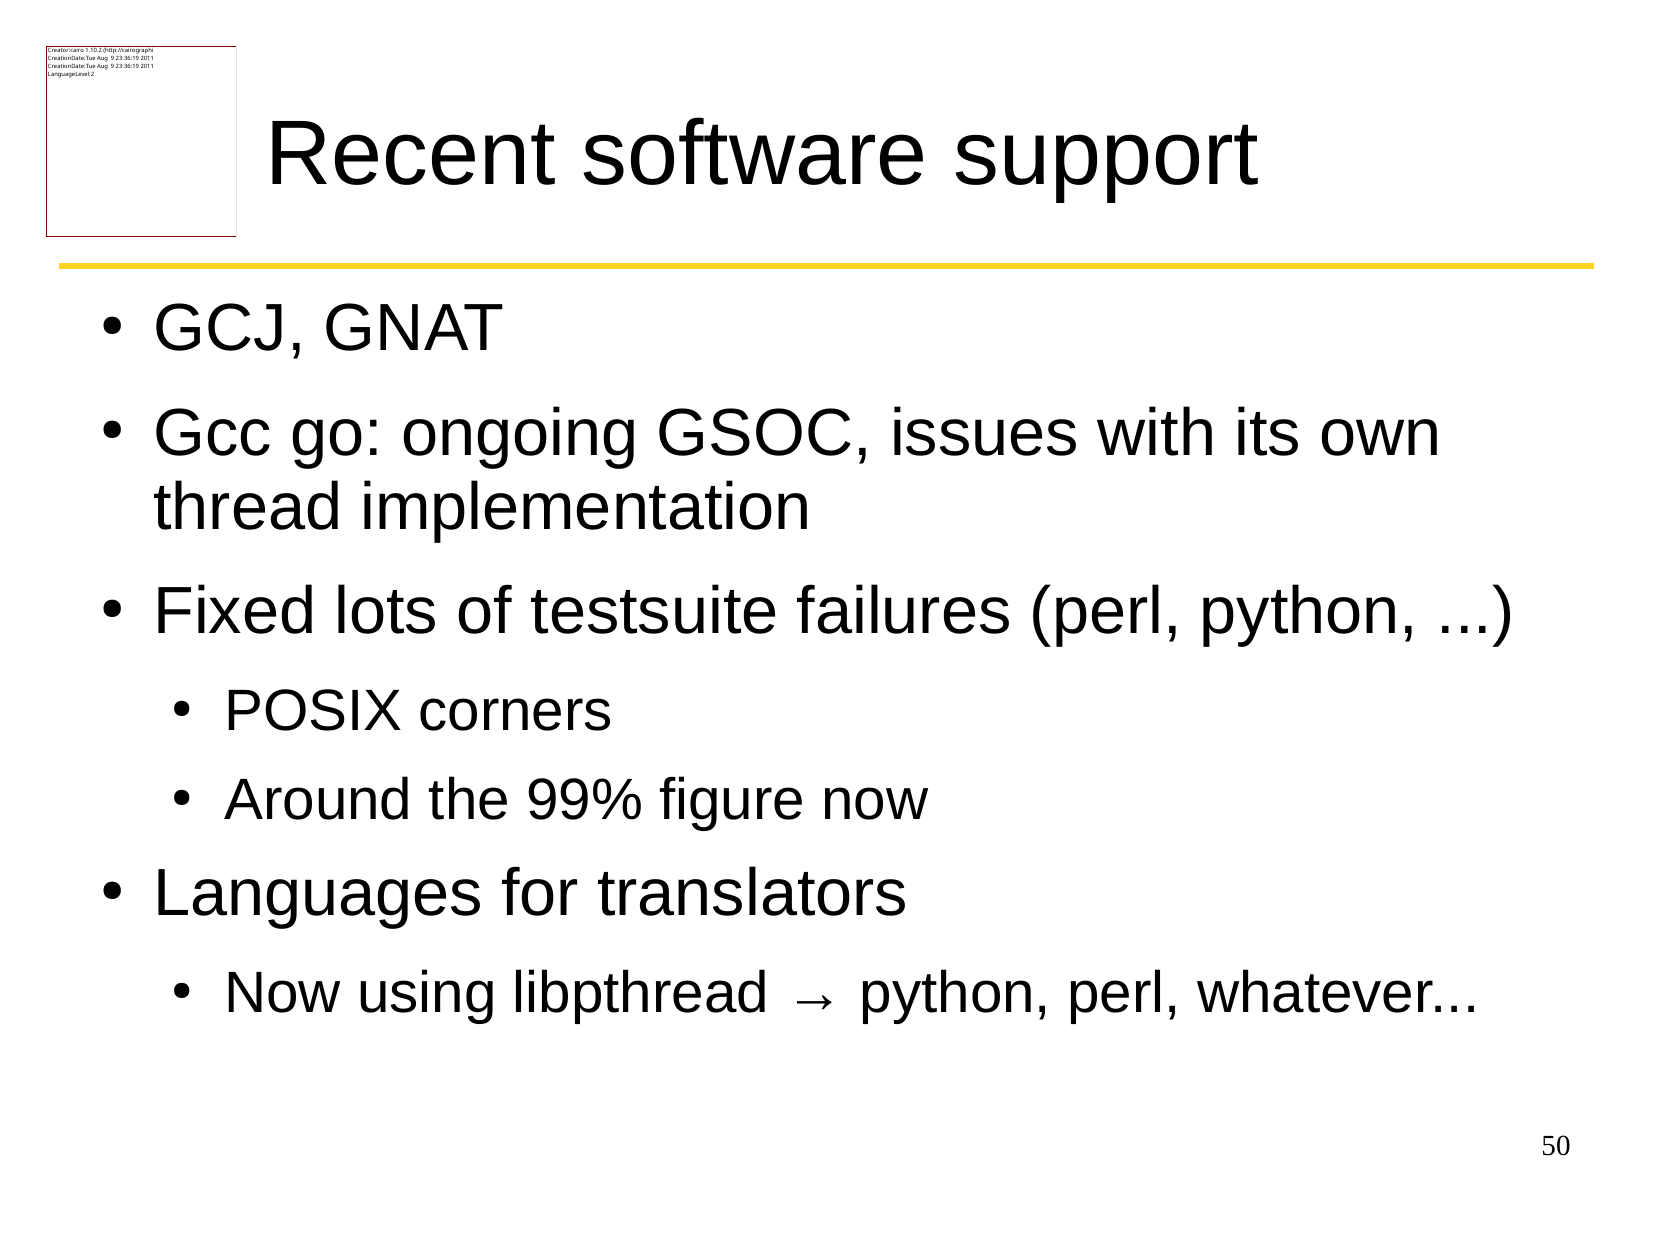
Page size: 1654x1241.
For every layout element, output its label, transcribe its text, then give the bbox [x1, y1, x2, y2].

title Recent software support [265, 49, 1571, 257]
list GCJ, GNAT Gcc go: ongoing GSOC, issues with its own thread implementation Fixed lots of testsuite failures (perl, python, ...) POSIX corners Around the 99% figure now Languages for translators Now using libpthread → python, perl, whatever... [82, 290, 1571, 1182]
